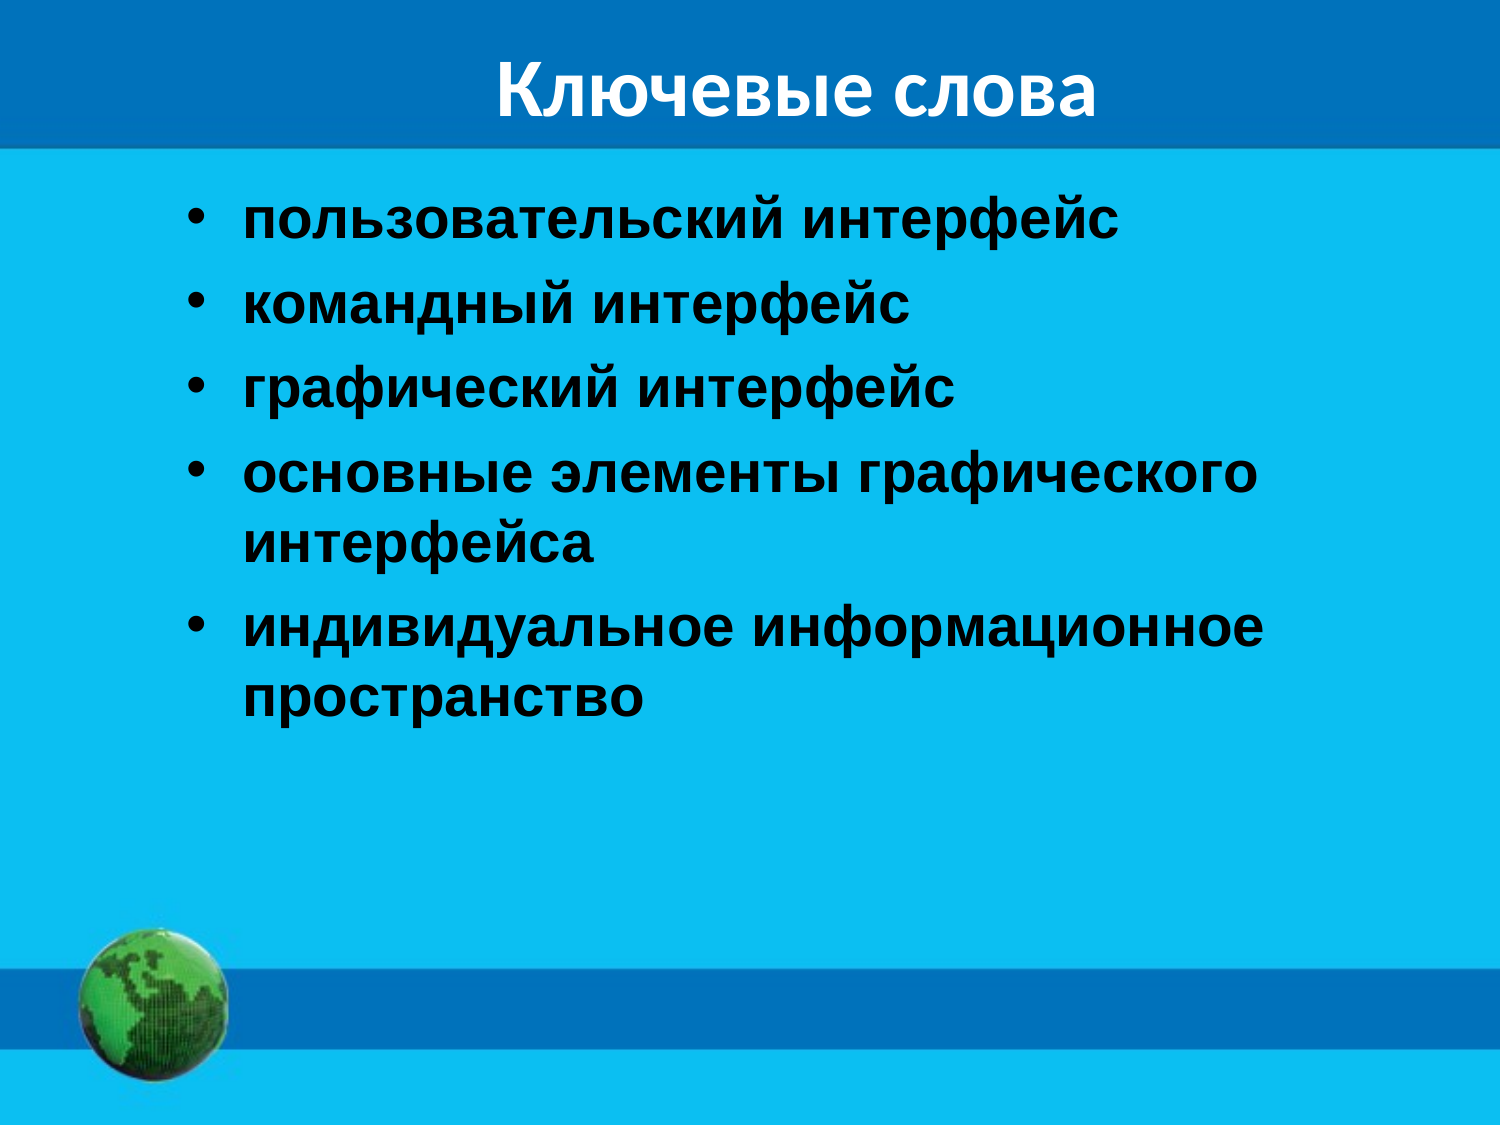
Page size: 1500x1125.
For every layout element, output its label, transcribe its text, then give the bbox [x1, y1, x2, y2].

text_box пользовательский интерфейс командный интерфейс графический интерфейс основные элементы графического интерфейса индивидуальное информационное пространство [171, 172, 1500, 835]
picture [0, 0, 1500, 146]
picture [0, 924, 1500, 1084]
text_box Ключевые слова [171, 30, 1426, 135]
